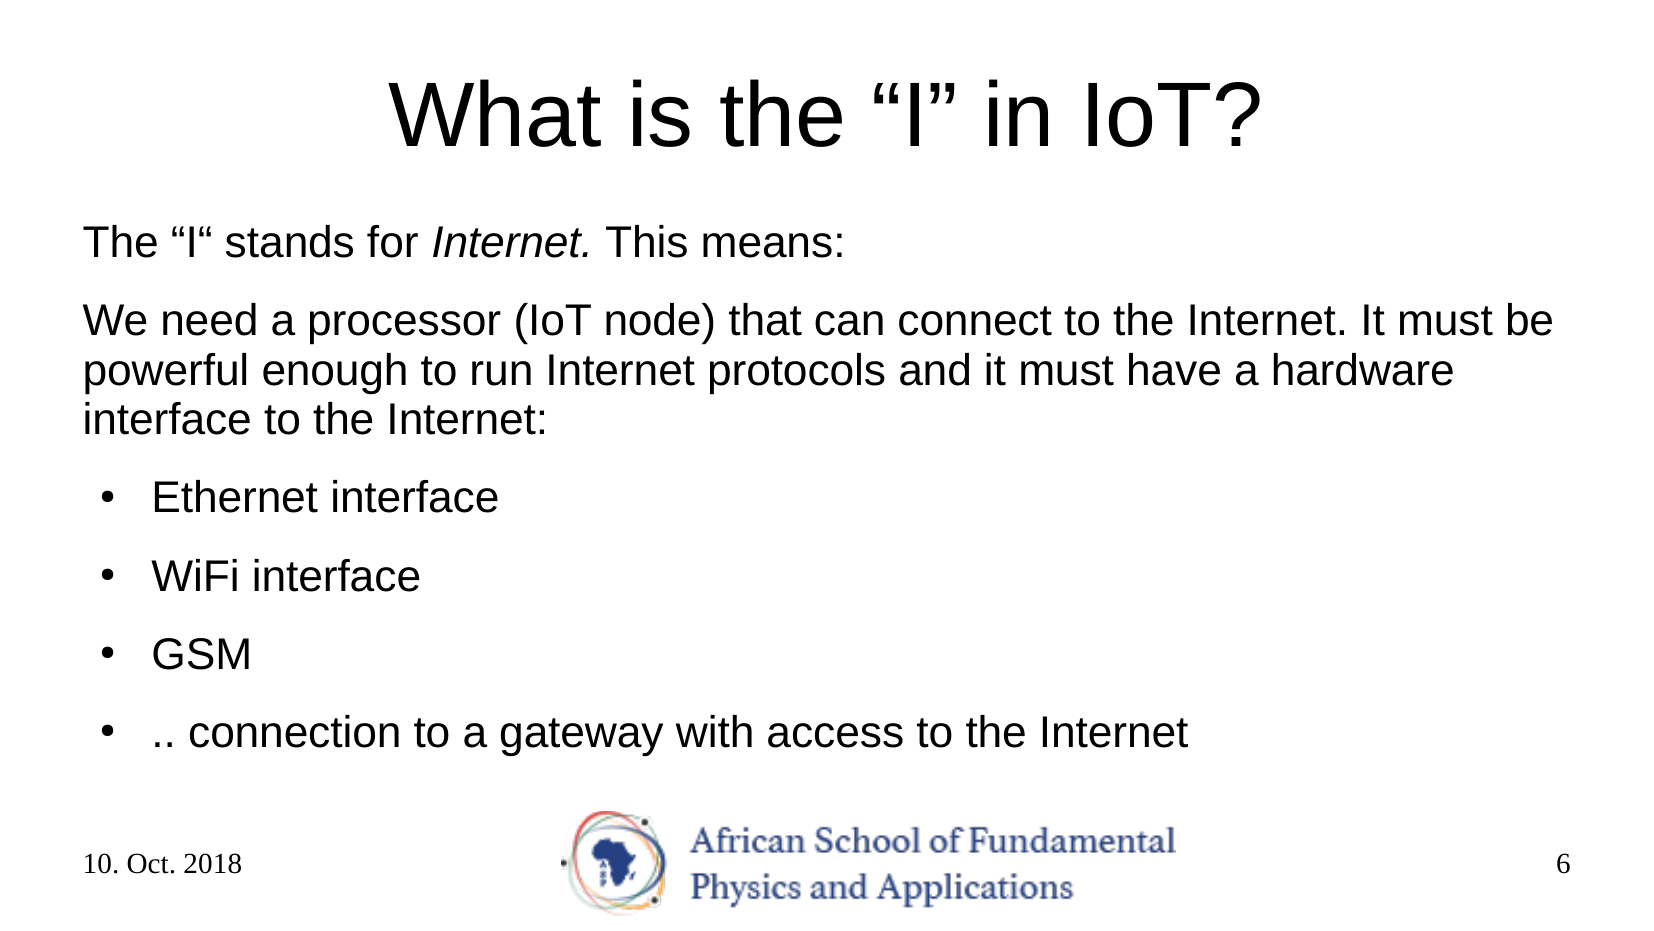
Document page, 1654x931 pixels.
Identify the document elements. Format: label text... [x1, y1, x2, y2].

picture [561, 811, 1176, 916]
title What is the “I” in IoT? [82, 37, 1571, 193]
list The “I“ stands for Internet. This means: We need a processor (IoT node) that can connect to the Internet. It must be powerful enough to run Internet protocols and it must have a hardware interface to the Internet: Ethernet interface WiFi interface GSM .. connection to a gateway with access to the Internet [82, 217, 1571, 758]
